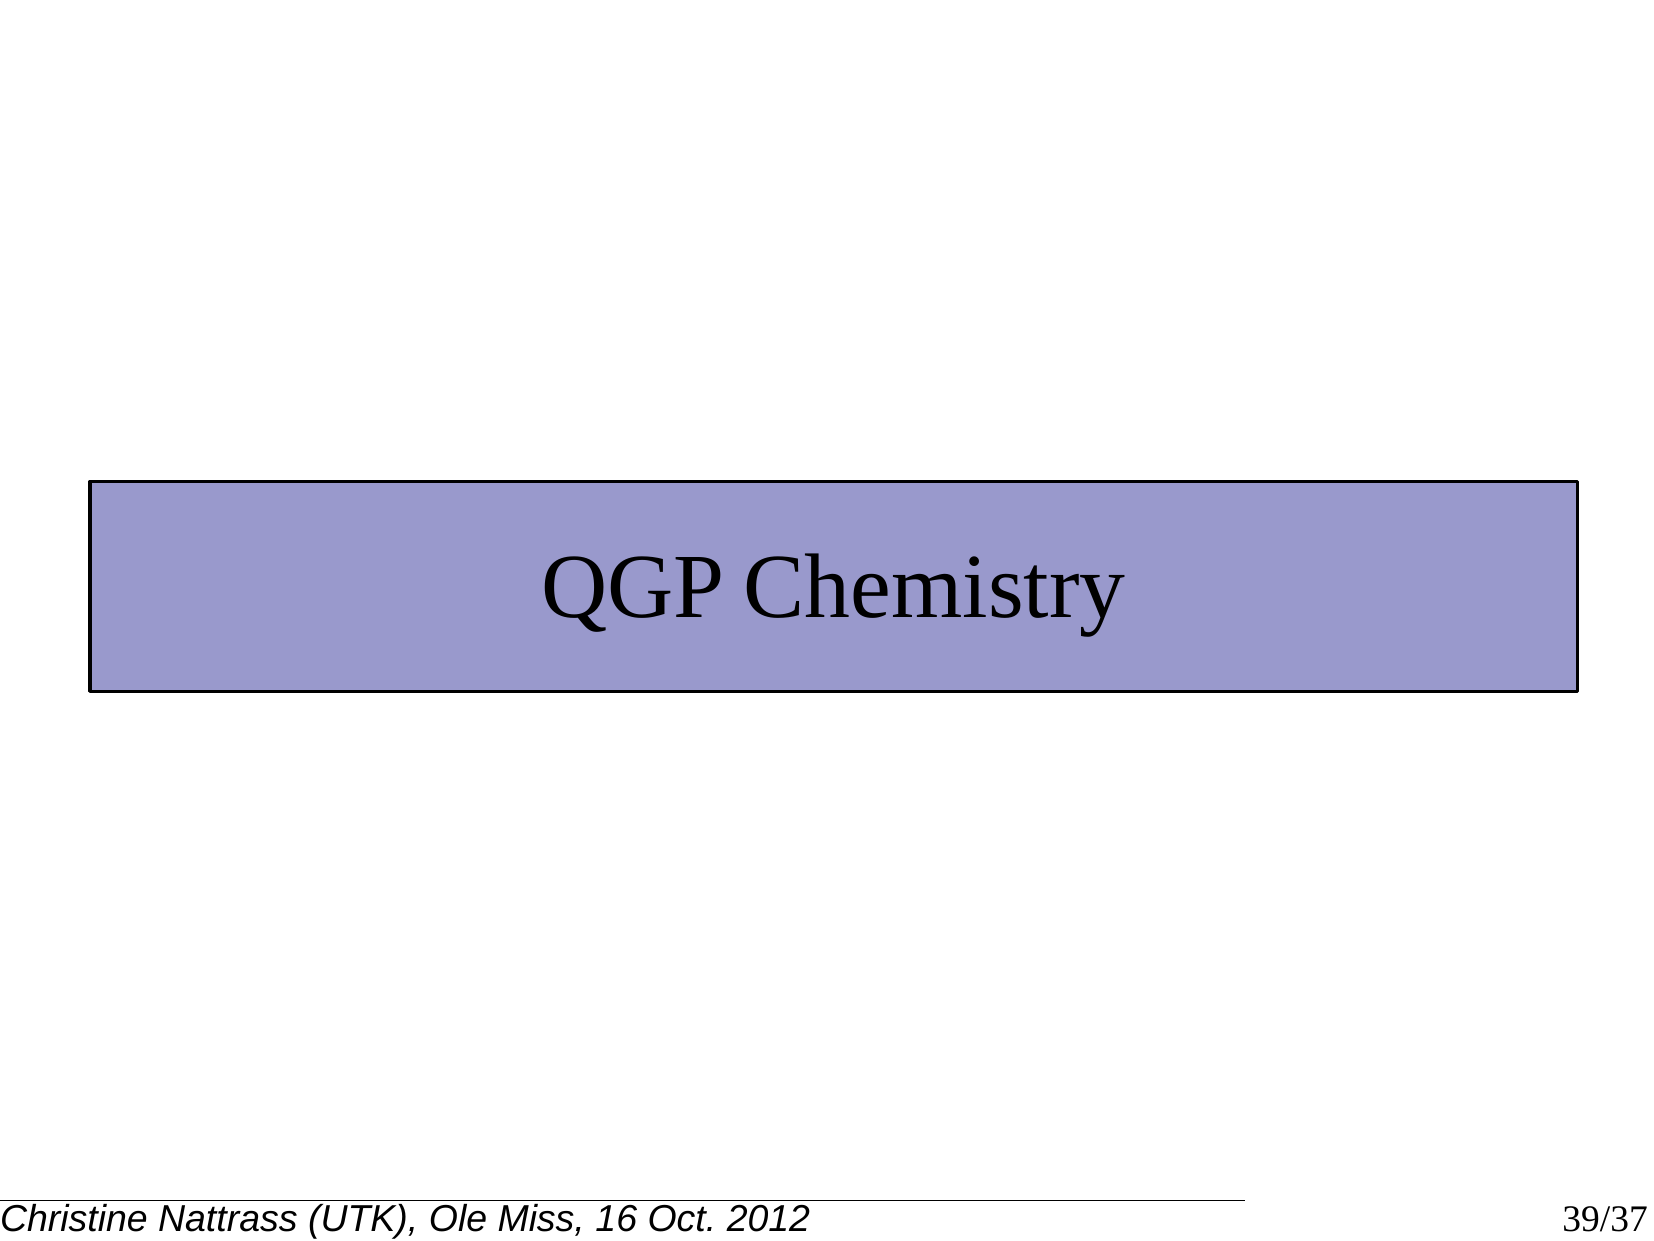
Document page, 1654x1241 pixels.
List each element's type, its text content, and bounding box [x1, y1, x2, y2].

title QGP Chemistry [90, 481, 1578, 692]
